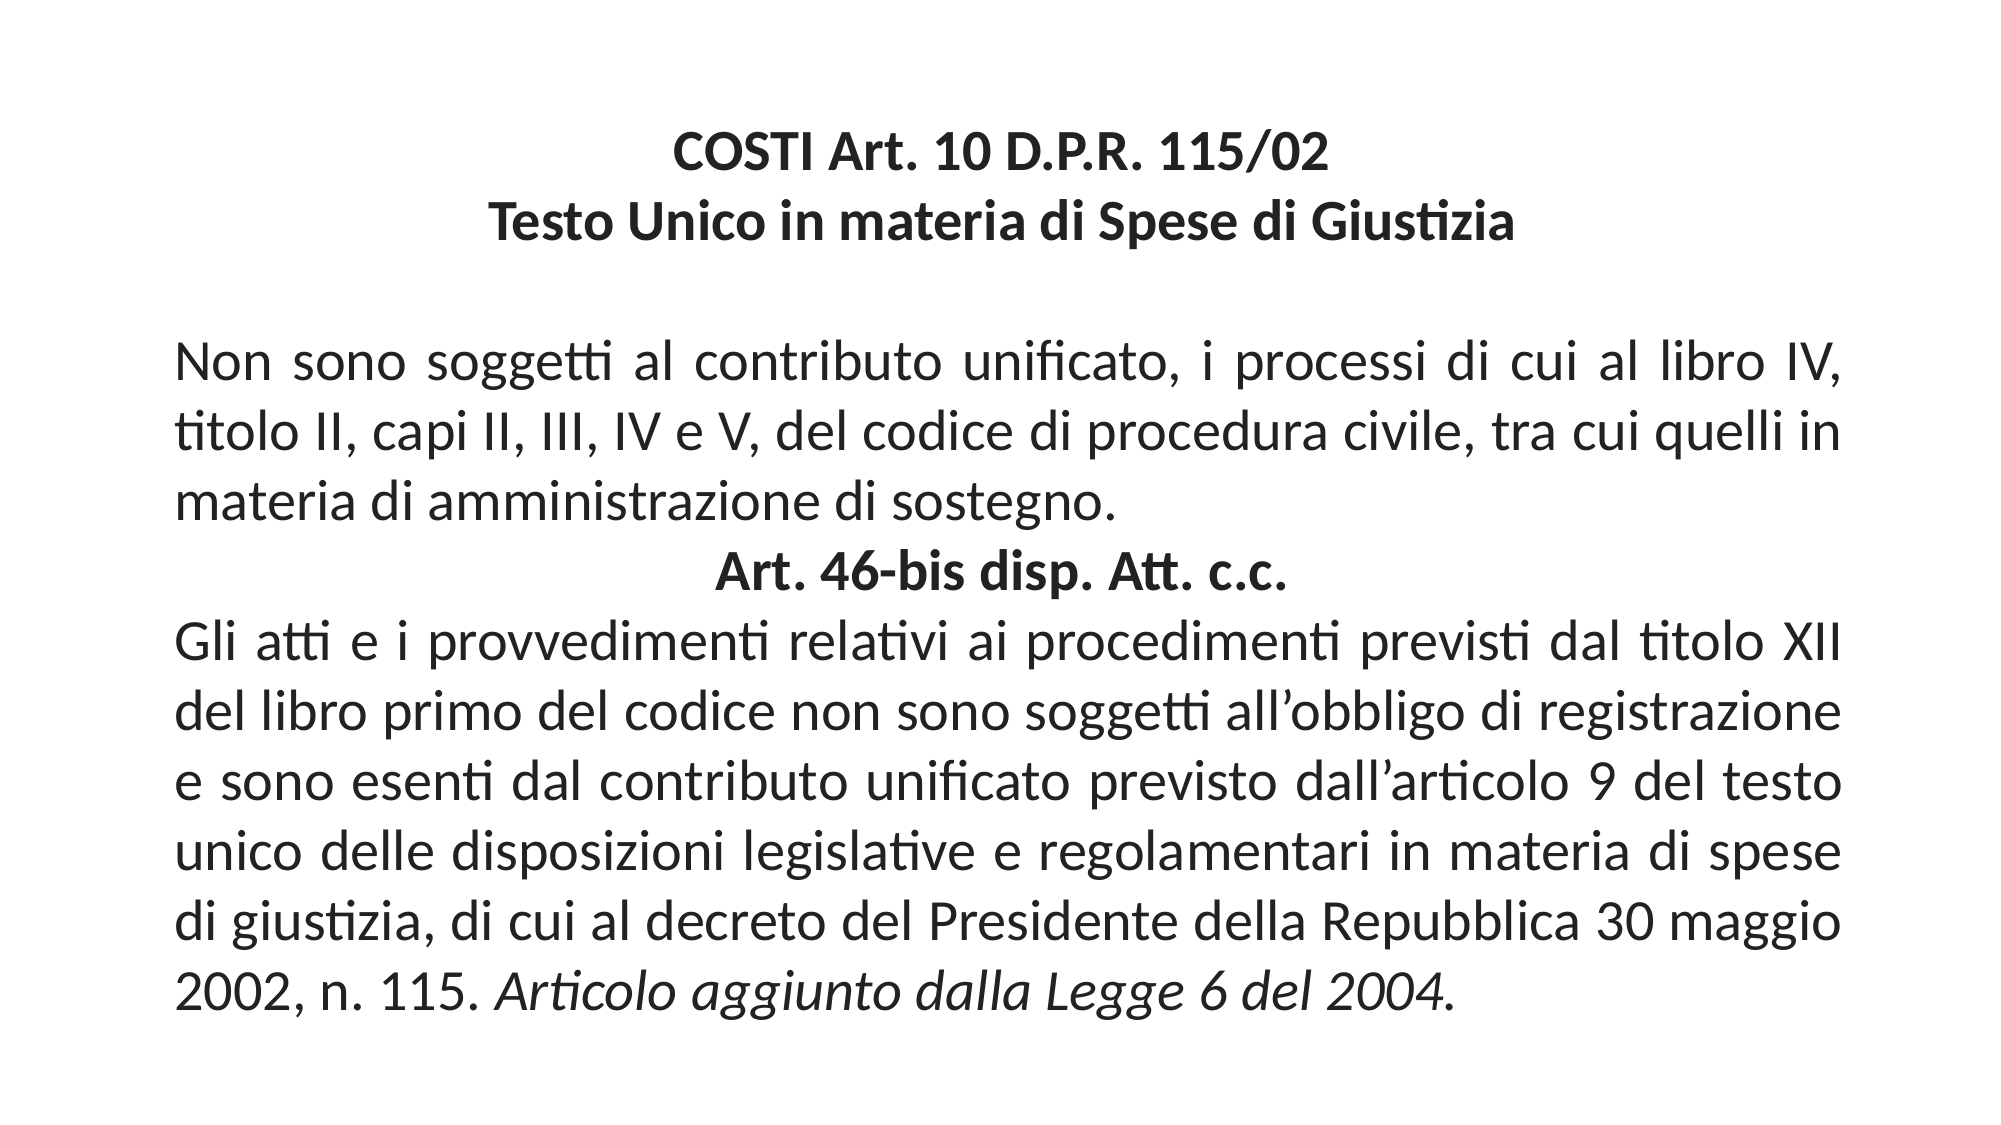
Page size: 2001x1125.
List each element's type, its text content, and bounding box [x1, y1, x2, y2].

text_box COSTI Art. 10 D.P.R. 115/02 Testo Unico in materia di Spese di Giustizia Non sono soggetti al contributo unificato, i processi di cui al libro IV, titolo II, capi II, III, IV e V, del codice di procedura civile, tra cui quelli in materia di amministrazione di sostegno. Art. 46-bis disp. Att. c.c. Gli atti e i provvedimenti relativi ai procedimenti previsti dal titolo XII del libro primo del codice non sono soggetti all’obbligo di registrazione e sono esenti dal contributo unificato previsto dall’articolo 9 del testo unico delle disposizioni legislative e regolamentari in materia di spese di giustizia, di cui al decreto del Presidente della Repubblica 30 maggio 2002, n. 115. Articolo aggiunto dalla Legge 6 del 2004. [159, 105, 1859, 1030]
